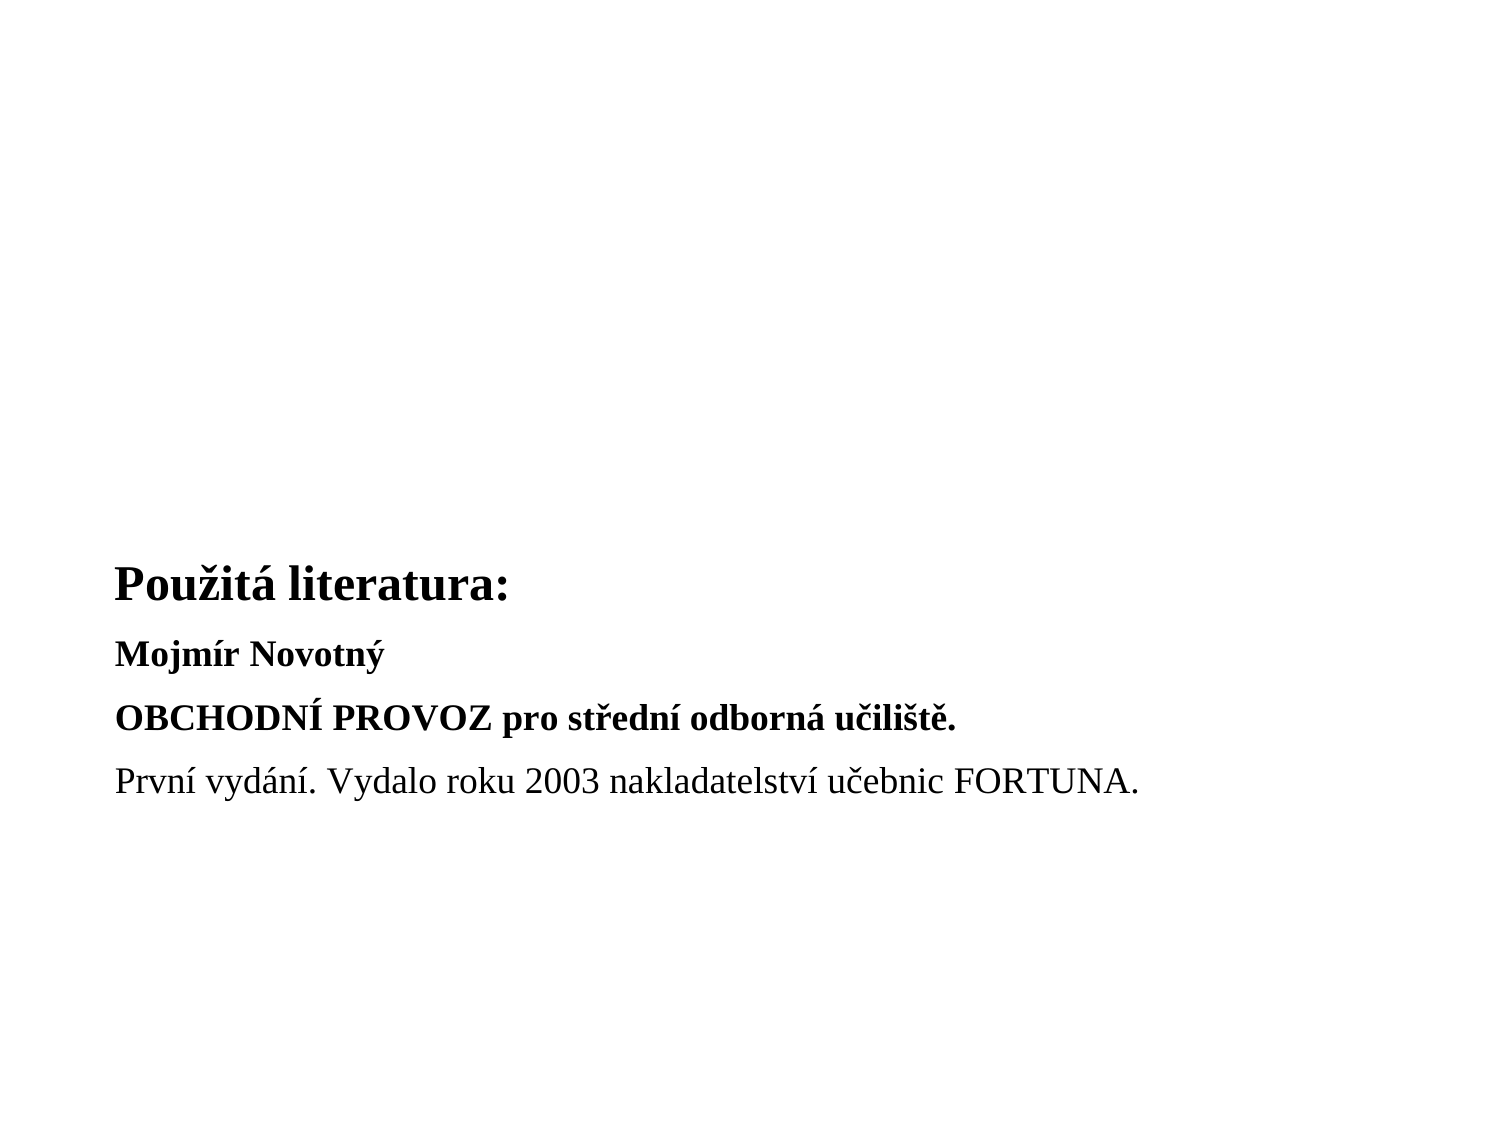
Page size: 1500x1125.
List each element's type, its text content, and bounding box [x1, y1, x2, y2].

text_box Použitá literatura: Mojmír Novotný OBCHODNÍ PROVOZ pro střední odborná učiliště. První vydání. Vydalo roku 2003 nakladatelství učebnic FORTUNA. [100, 385, 1459, 809]
